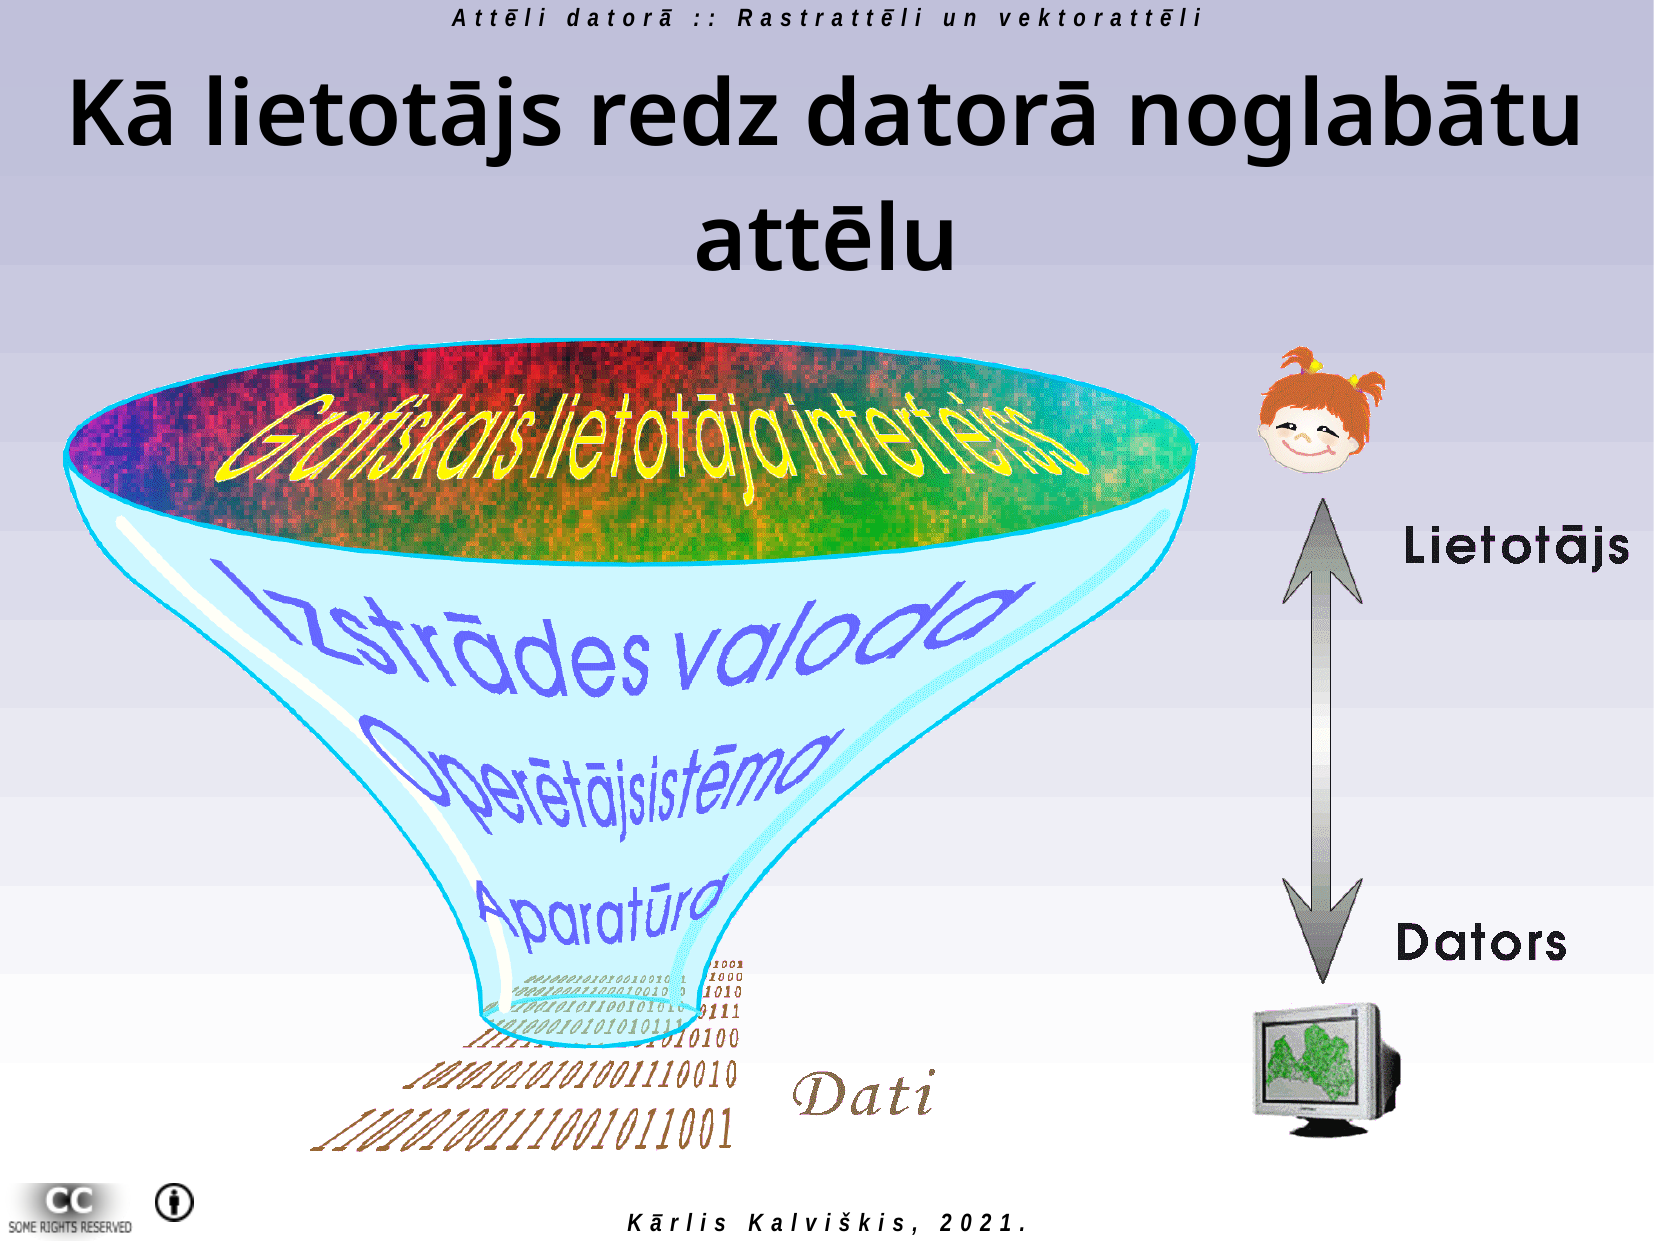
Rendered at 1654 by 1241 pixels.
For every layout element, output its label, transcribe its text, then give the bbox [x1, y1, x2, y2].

picture [0, 0, 1654, 1241]
title Kā lietotājs redz datorā noglabātu attēlu [29, 49, 1625, 296]
